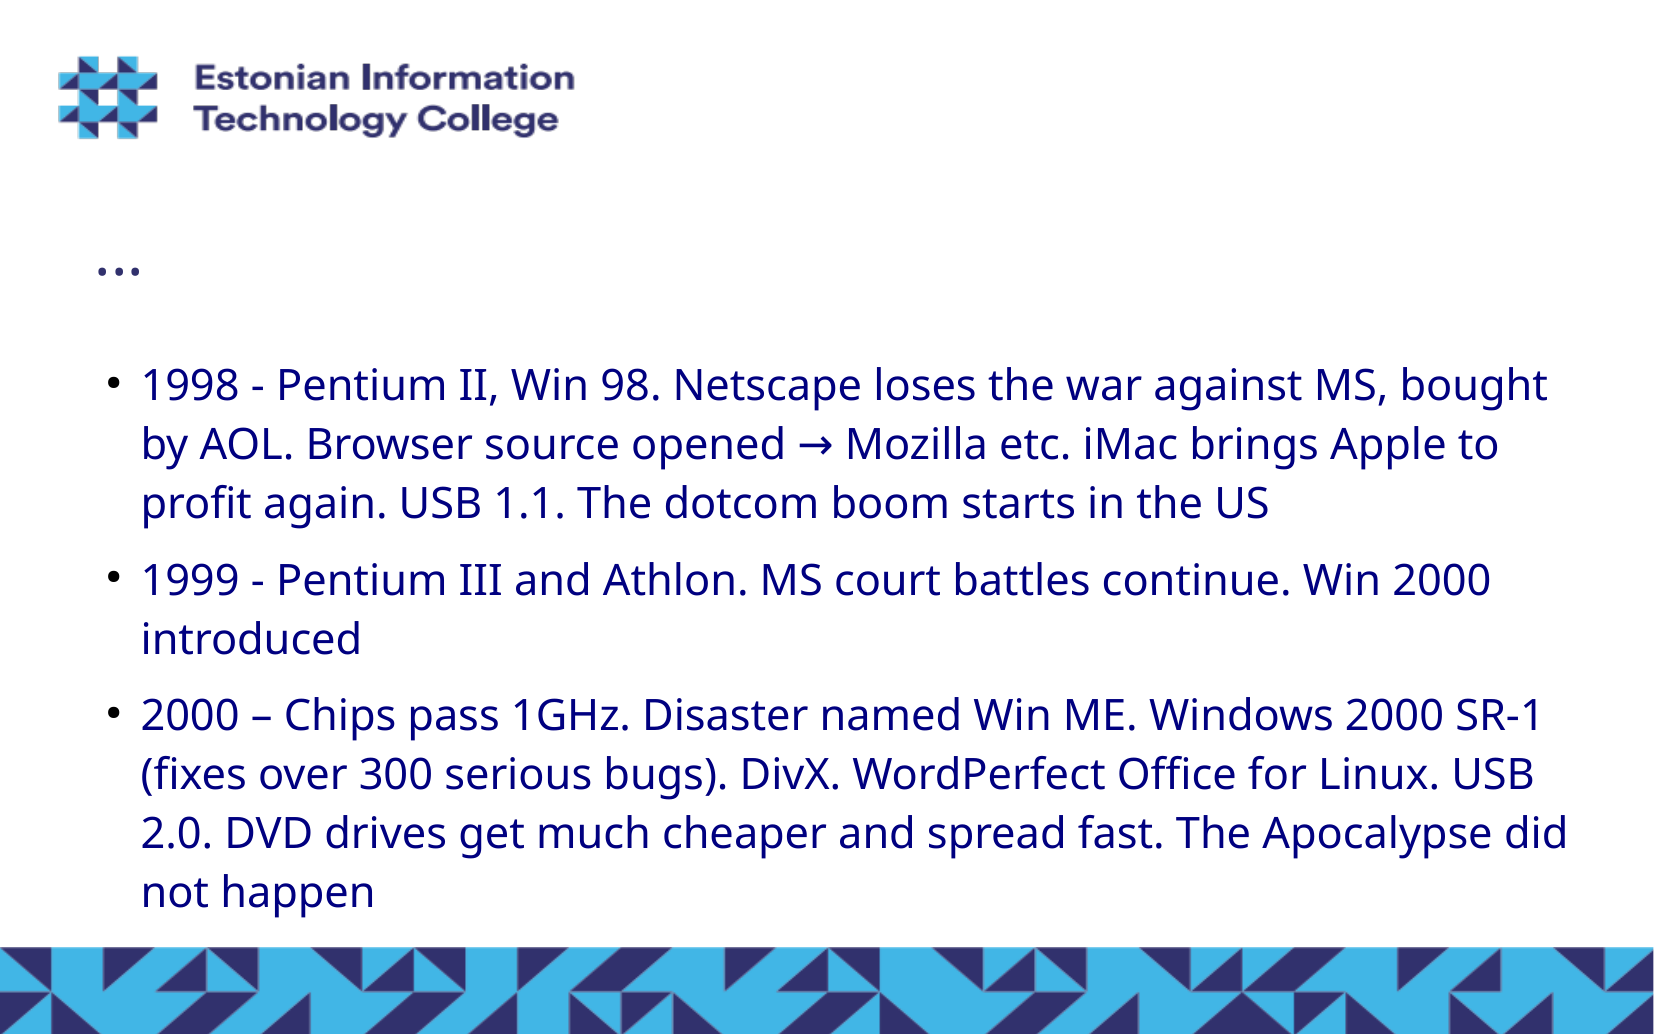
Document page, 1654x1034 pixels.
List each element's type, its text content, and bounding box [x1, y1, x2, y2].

title ... [94, 165, 1231, 338]
list 1998 - Pentium II, Win 98. Netscape loses the war against MS, bought by AOL. Browser source opened → Mozilla etc. iMac brings Apple to profit again. USB 1.1. The dotcom boom starts in the US 1999 - Pentium III and Athlon. MS court battles continue. Win 2000 introduced 2000 – Chips pass 1GHz. Disaster named Win ME. Windows 2000 SR-1 (fixes over 300 serious bugs). DivX. WordPerfect Office for Linux. USB 2.0. DVD drives get much cheaper and spread fast. The Apocalypse did not happen [94, 354, 1607, 922]
